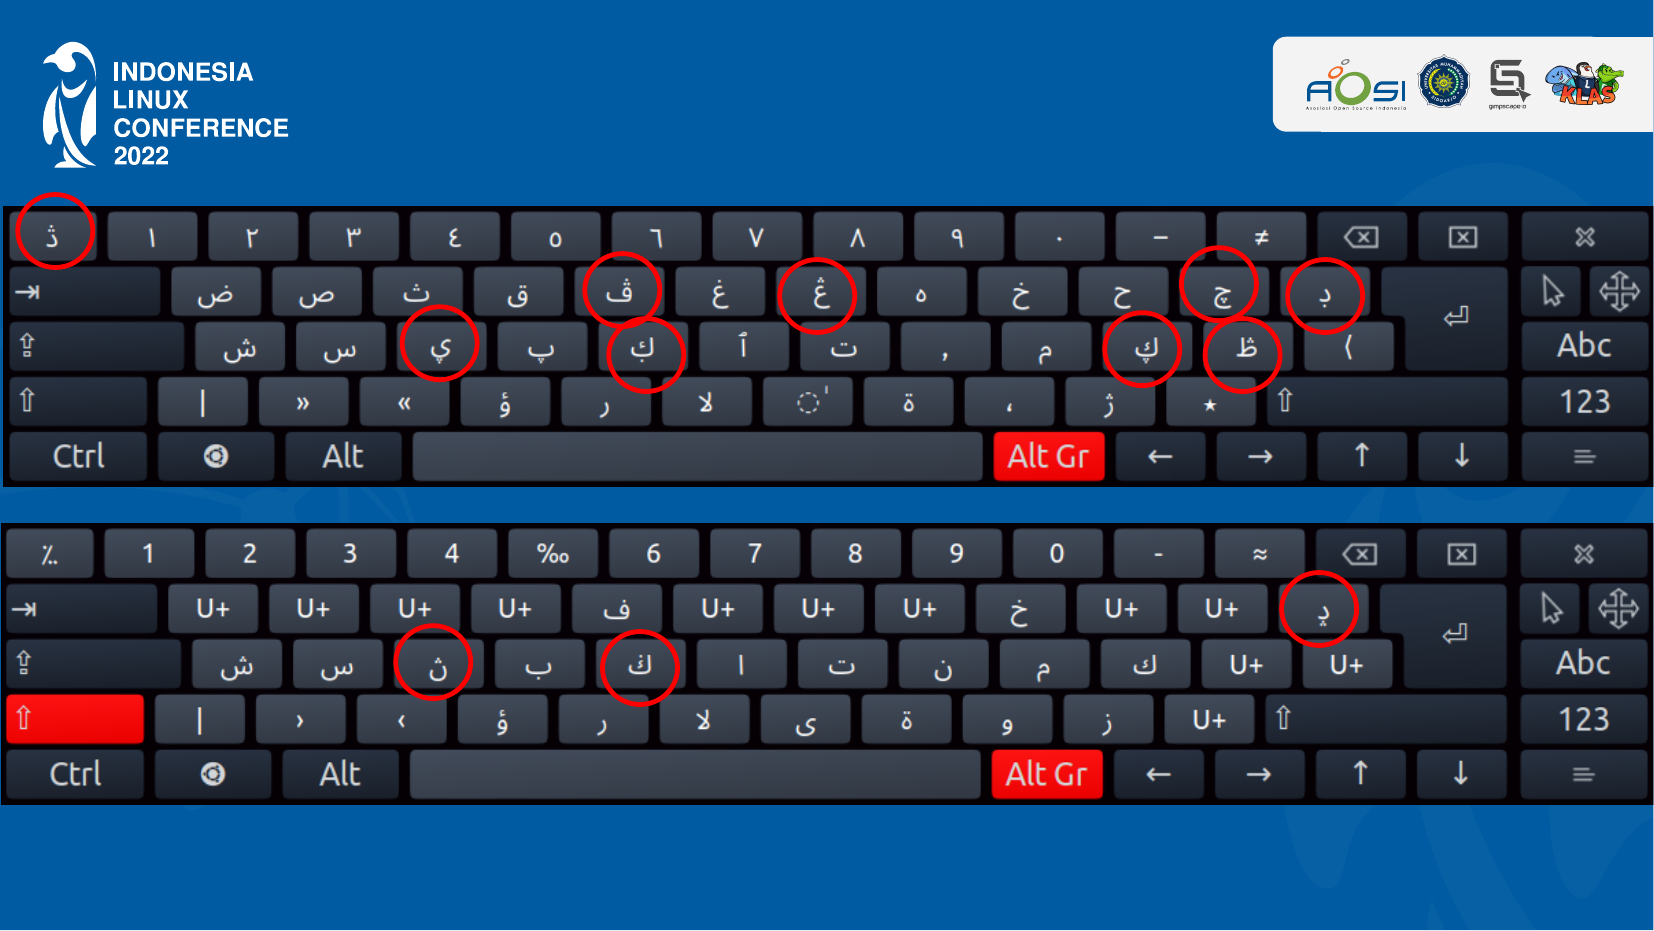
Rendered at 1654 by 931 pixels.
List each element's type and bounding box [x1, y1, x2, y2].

picture [21, 206, 90, 265]
picture [1, 523, 1654, 805]
picture [1417, 54, 1471, 108]
picture [1545, 62, 1624, 105]
picture [3, 206, 1654, 488]
